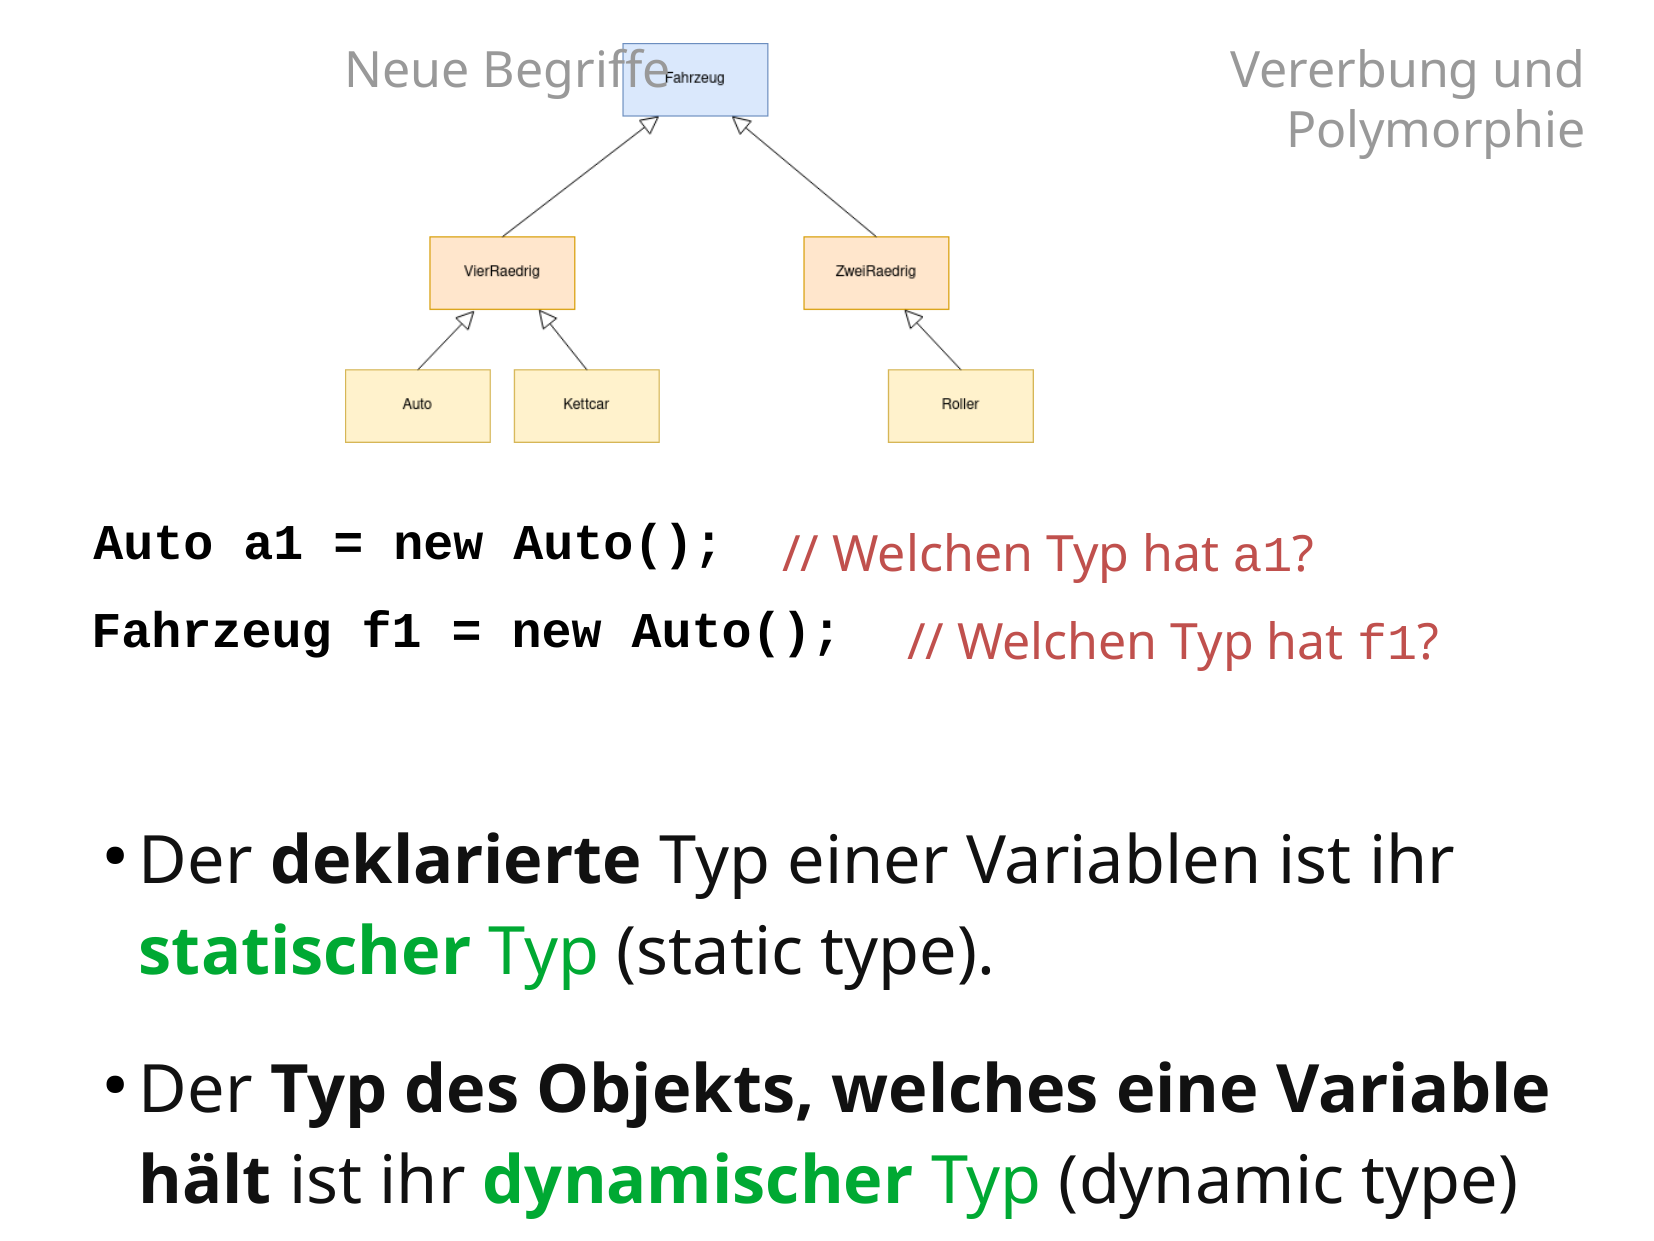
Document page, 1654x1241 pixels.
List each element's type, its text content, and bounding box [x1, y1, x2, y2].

text_box Auto a1 = new Auto(); [78, 510, 739, 582]
text_box // Welchen Typ hat f1? [892, 598, 1536, 688]
picture [345, 119, 1034, 443]
text_box Fahrzeug f1 = new Auto(); [76, 598, 857, 671]
text_box Neue Begriffe Vererbung und Polymorphie [59, 29, 1625, 119]
text_box // Welchen Typ hat a1? [767, 510, 1441, 599]
text_box Der deklarierte Typ einer Variablen ist ihr statischer Typ (static type). Der Typ des Objekts, welches eine Variable hält ist ihr dynamischer Typ (dynamic type) [88, 804, 1588, 1123]
